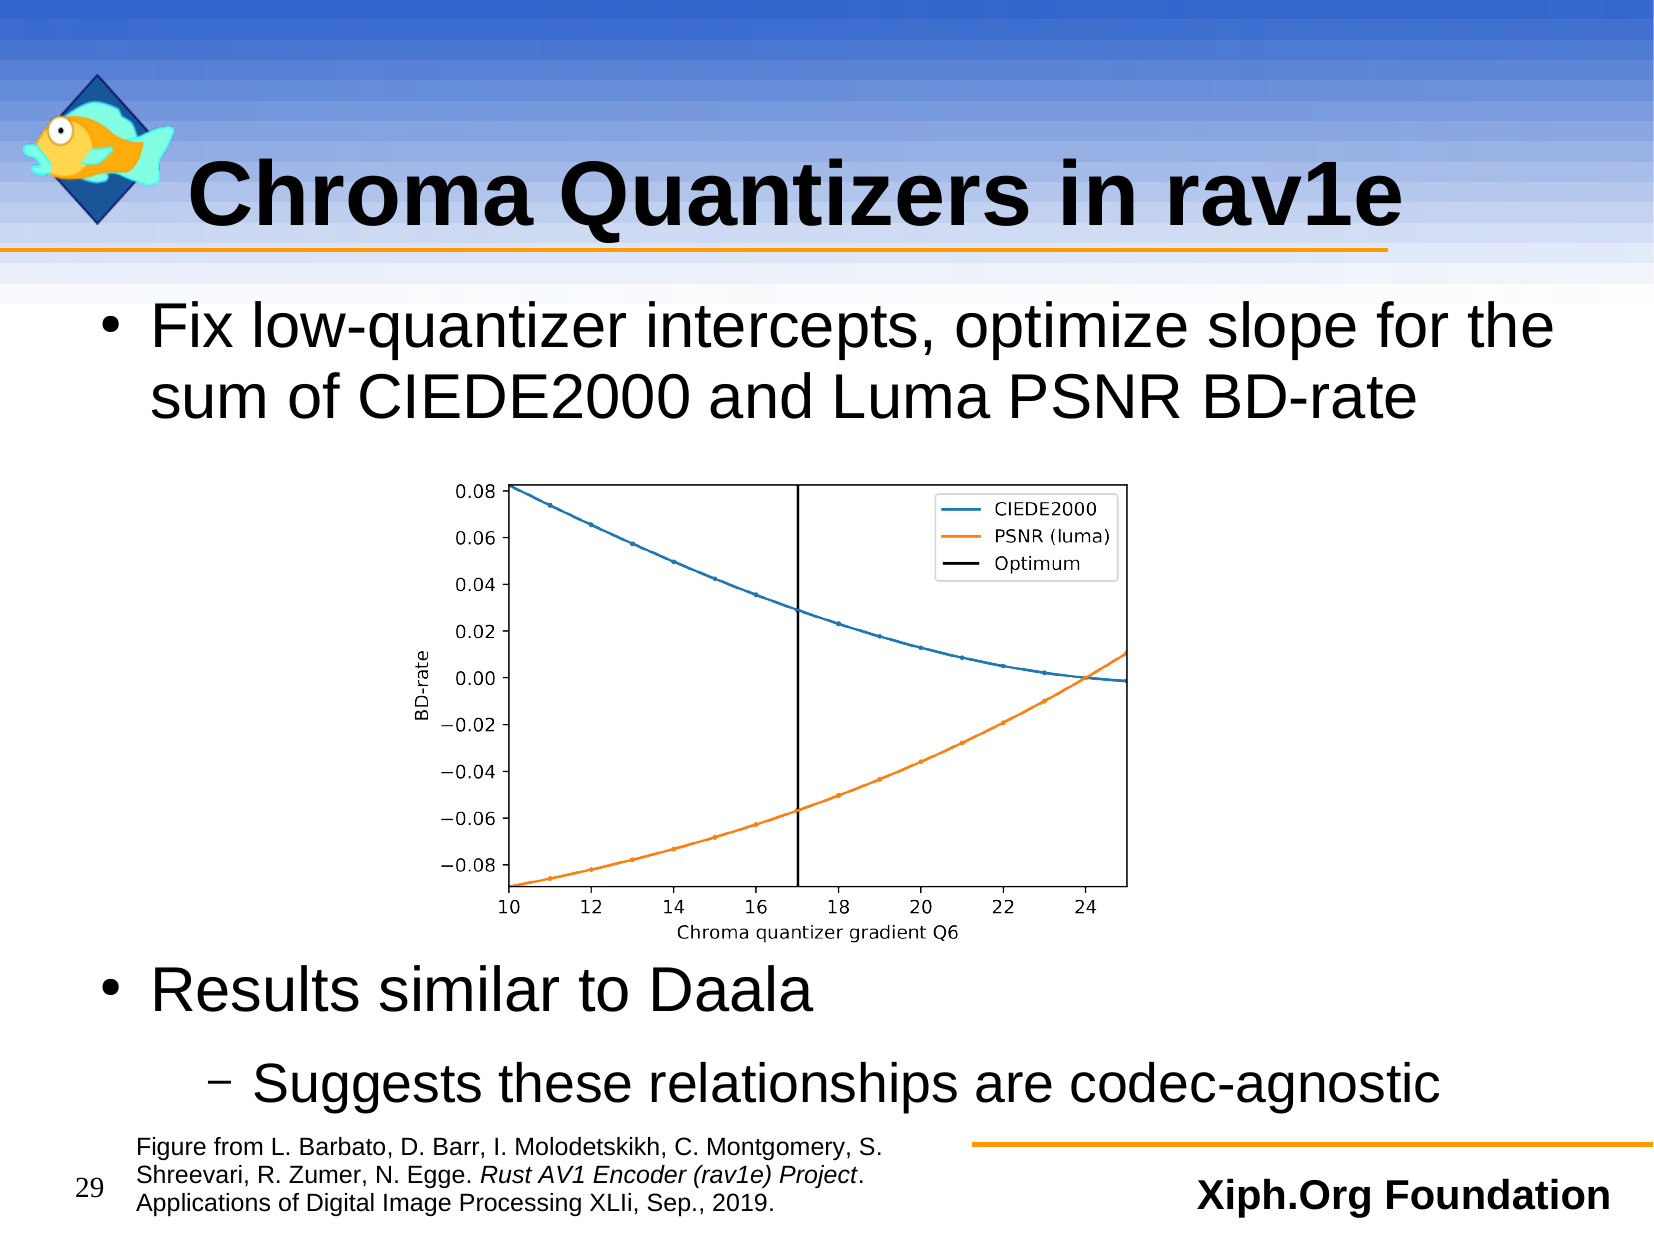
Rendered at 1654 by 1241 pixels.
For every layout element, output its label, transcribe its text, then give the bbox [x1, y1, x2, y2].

title Chroma Quantizers in rav1e [187, 37, 1571, 245]
list Fix low-quantizer intercepts, optimize slope for the sum of CIEDE2000 and Luma PSNR BD-rate Results similar to Daala Suggests these relationships are codec-agnostic [82, 290, 1571, 1126]
list Figure from L. Barbato, D. Barr, I. Molodetskikh, C. Montgomery, S. Shreevari, R. Zumer, N. Egge. Rust AV1 Encoder (rav1e) Project. Applications of Digital Image Processing XLIi, Sep., 2019. [65, 1132, 958, 1217]
picture [0, 0, 1654, 1241]
